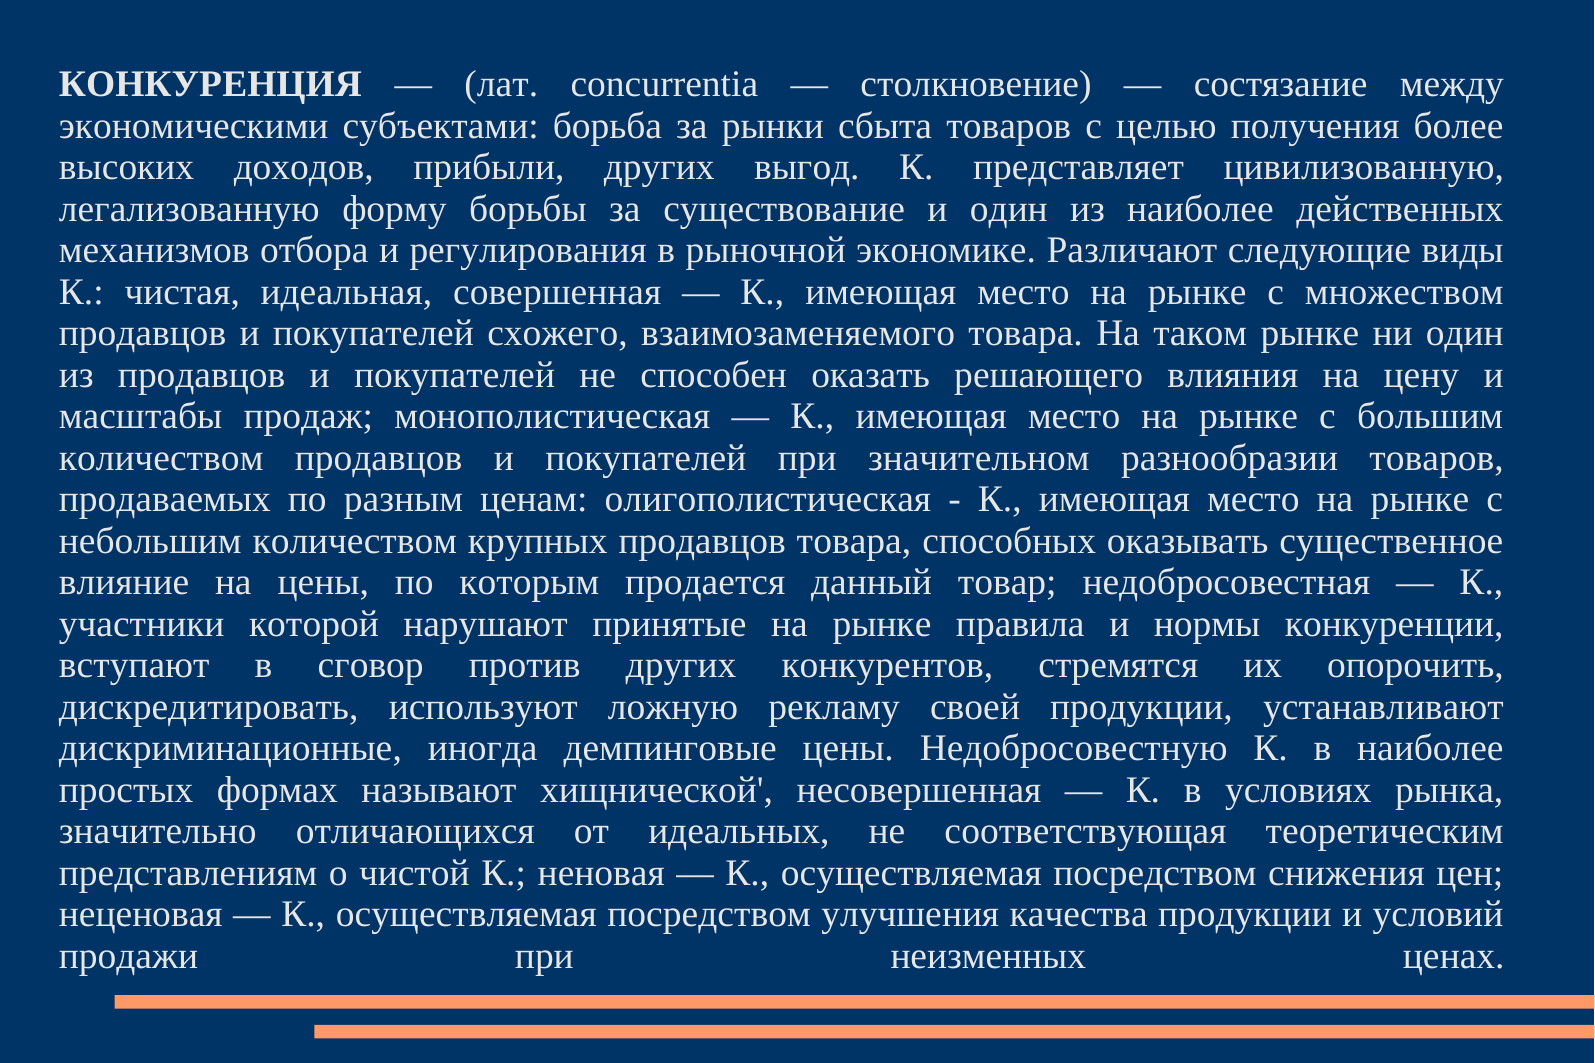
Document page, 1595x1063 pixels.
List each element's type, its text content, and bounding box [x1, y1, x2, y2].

list КОНКУРЕНЦИЯ — (лат. concurrentia — столкновение) — состязание между экономическими субъектами: борьба за рынки сбыта товаров с целью получения более высоких доходов, прибыли, других выгод. К. представляет цивилизованную, легализованную форму борьбы за существование и один из наиболее действенных механизмов отбора и регулирования в рыночной экономике. Различают следующие виды К.: чистая, идеальная, совершенная — К., имеющая место на рынке с множеством продавцов и покупателей схожего, взаимозаменяемого товара. На таком рынке ни один из продавцов и покупателей не способен оказать решающего влияния на цену и масштабы продаж; монополистическая — К., имеющая место на рынке с большим количеством продавцов и покупателей при значительном разнообразии товаров, продаваемых по разным ценам: олигополистическая - К., имеющая место на рынке с небольшим количеством крупных продавцов товара, способных оказывать существенное влияние на цены, по которым продается данный товар; недобросовестная — К., участники которой нарушают принятые на рынке правила и нормы конкуренции, вступают в сговор против других конкурентов, стремятся их опорочить, дискредитировать, используют ложную рекламу своей продукции, устанавливают дискриминационные, иногда демпинговые цены. Недобросовестную К. в наиболее простых формах называют хищнической', несовершенная — К. в условиях рынка, значительно отличающихся от идеальных, не соответствующая теоретическим представлениям о чистой К.; неновая — К., осуществляемая посредством снижения цен; неценовая — К., осуществляемая посредством улучшения качества продукции и условий продажи при неизменных ценах. [59, 63, 1506, 1063]
